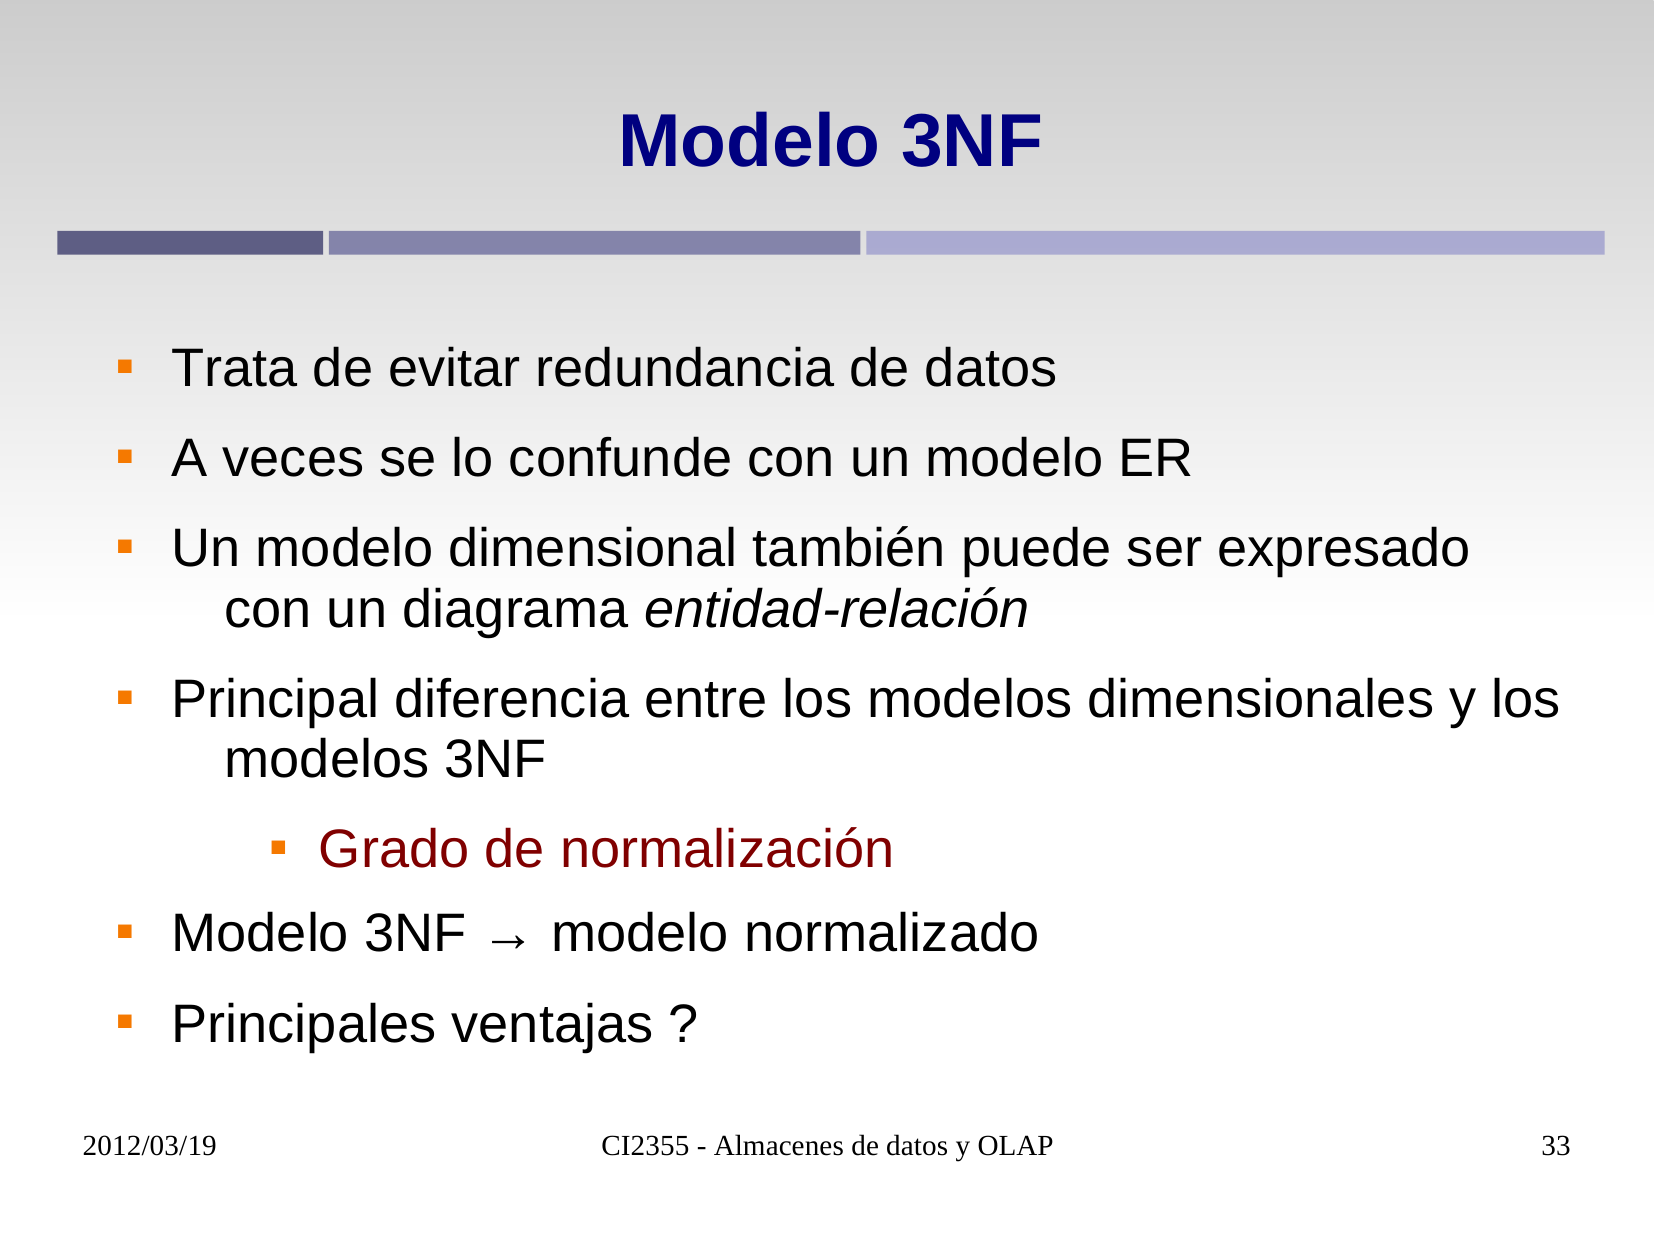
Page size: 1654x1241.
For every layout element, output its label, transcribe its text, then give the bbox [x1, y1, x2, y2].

title Modelo 3NF [86, 55, 1576, 226]
list Trata de evitar redundancia de datos A veces se lo confunde con un modelo ER Un modelo dimensional también puede ser expresado con un diagrama entidad-relación Principal diferencia entre los modelos dimensionales y los modelos 3NF Grado de normalización Modelo 3NF → modelo normalizado Principales ventajas ? [82, 337, 1571, 1109]
